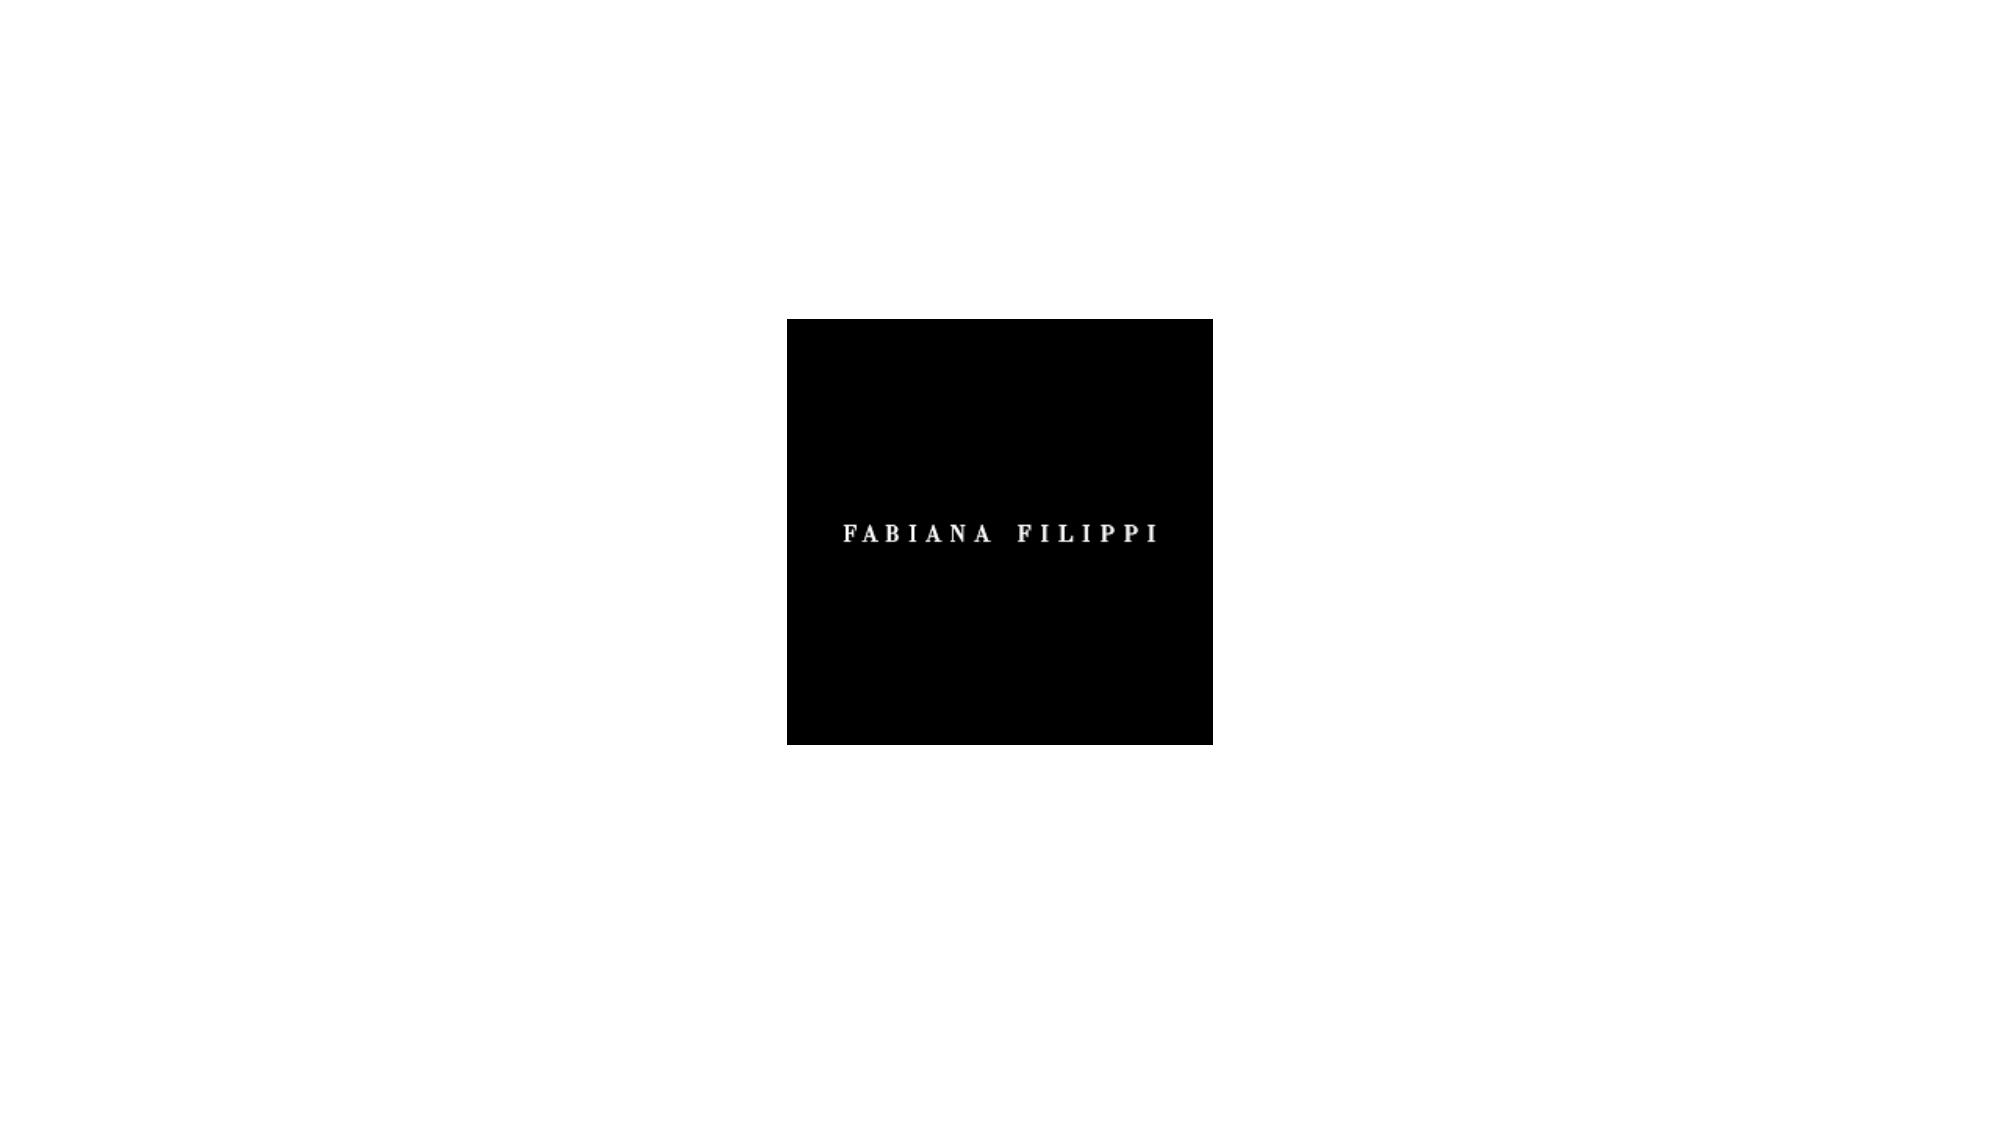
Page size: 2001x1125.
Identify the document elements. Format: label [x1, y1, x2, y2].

picture [824, 356, 1176, 708]
